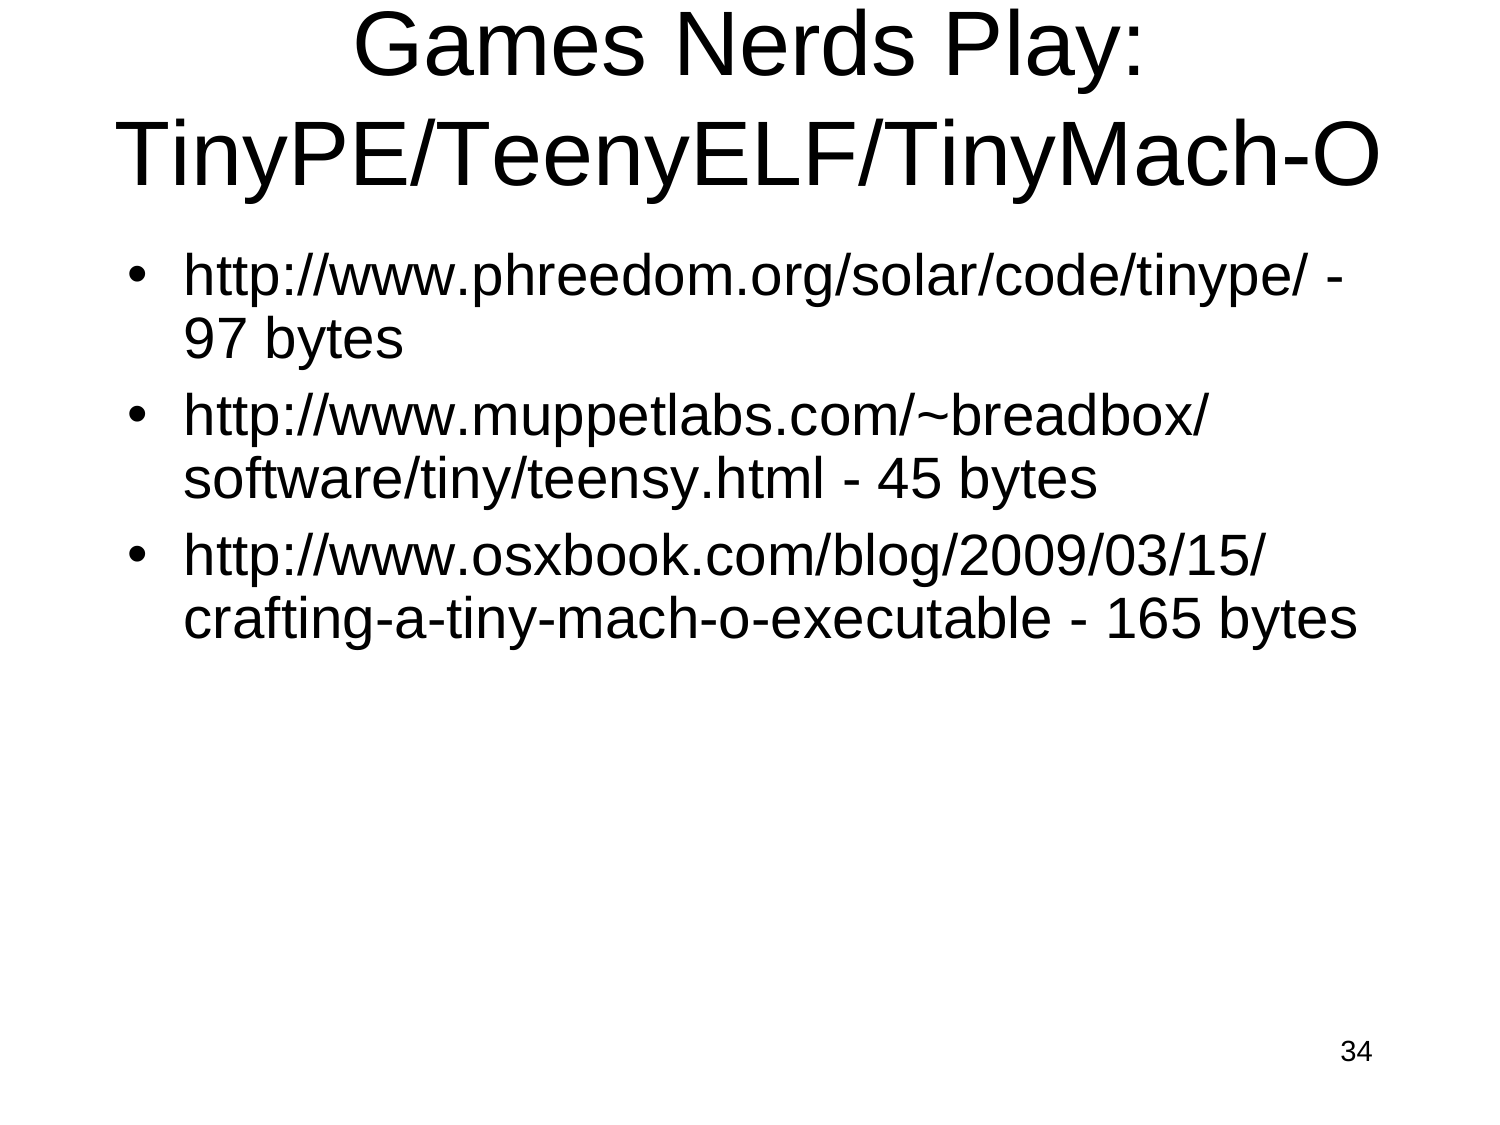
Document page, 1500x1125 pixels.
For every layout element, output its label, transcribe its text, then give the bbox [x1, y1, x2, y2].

title Games Nerds Play: TinyPE/TeenyELF/TinyMach-O [0, 0, 1500, 212]
text_box <number> [1074, 1025, 1388, 1101]
list http://www.phreedom.org/solar/code/tinype/ - 97 bytes http://www.muppetlabs.com/~breadbox/software/tiny/teensy.html - 45 bytes http://www.osxbook.com/blog/2009/03/15/crafting-a-tiny-mach-o-executable - 165 bytes [112, 237, 1388, 1051]
